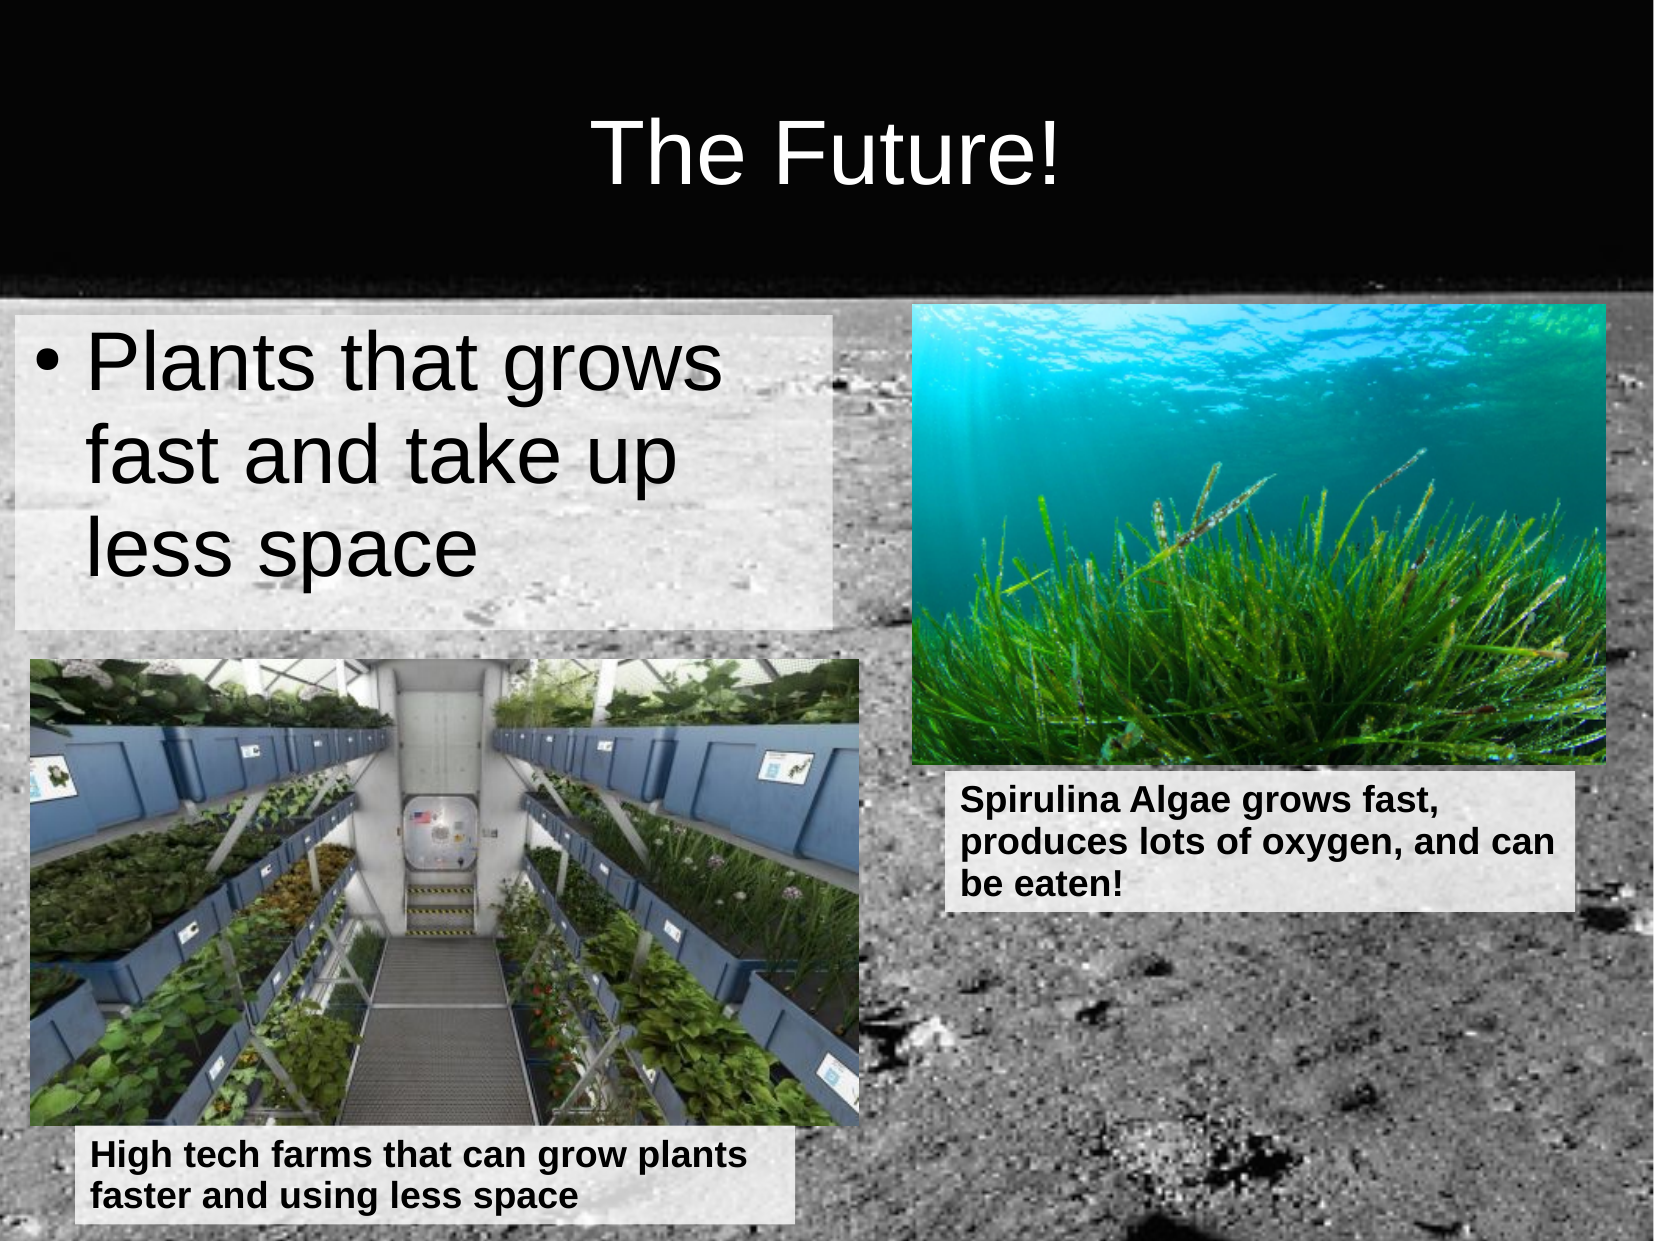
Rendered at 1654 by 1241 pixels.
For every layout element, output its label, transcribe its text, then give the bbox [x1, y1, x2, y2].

title The Future! [82, 49, 1571, 257]
text_box Spirulina Algae grows fast, produces lots of oxygen, and can be eaten! [945, 771, 1576, 912]
list Plants that grows fast and take up less space [15, 315, 833, 631]
text_box High tech farms that can grow plants faster and using less space [75, 1125, 796, 1225]
picture [0, 0, 1654, 1241]
